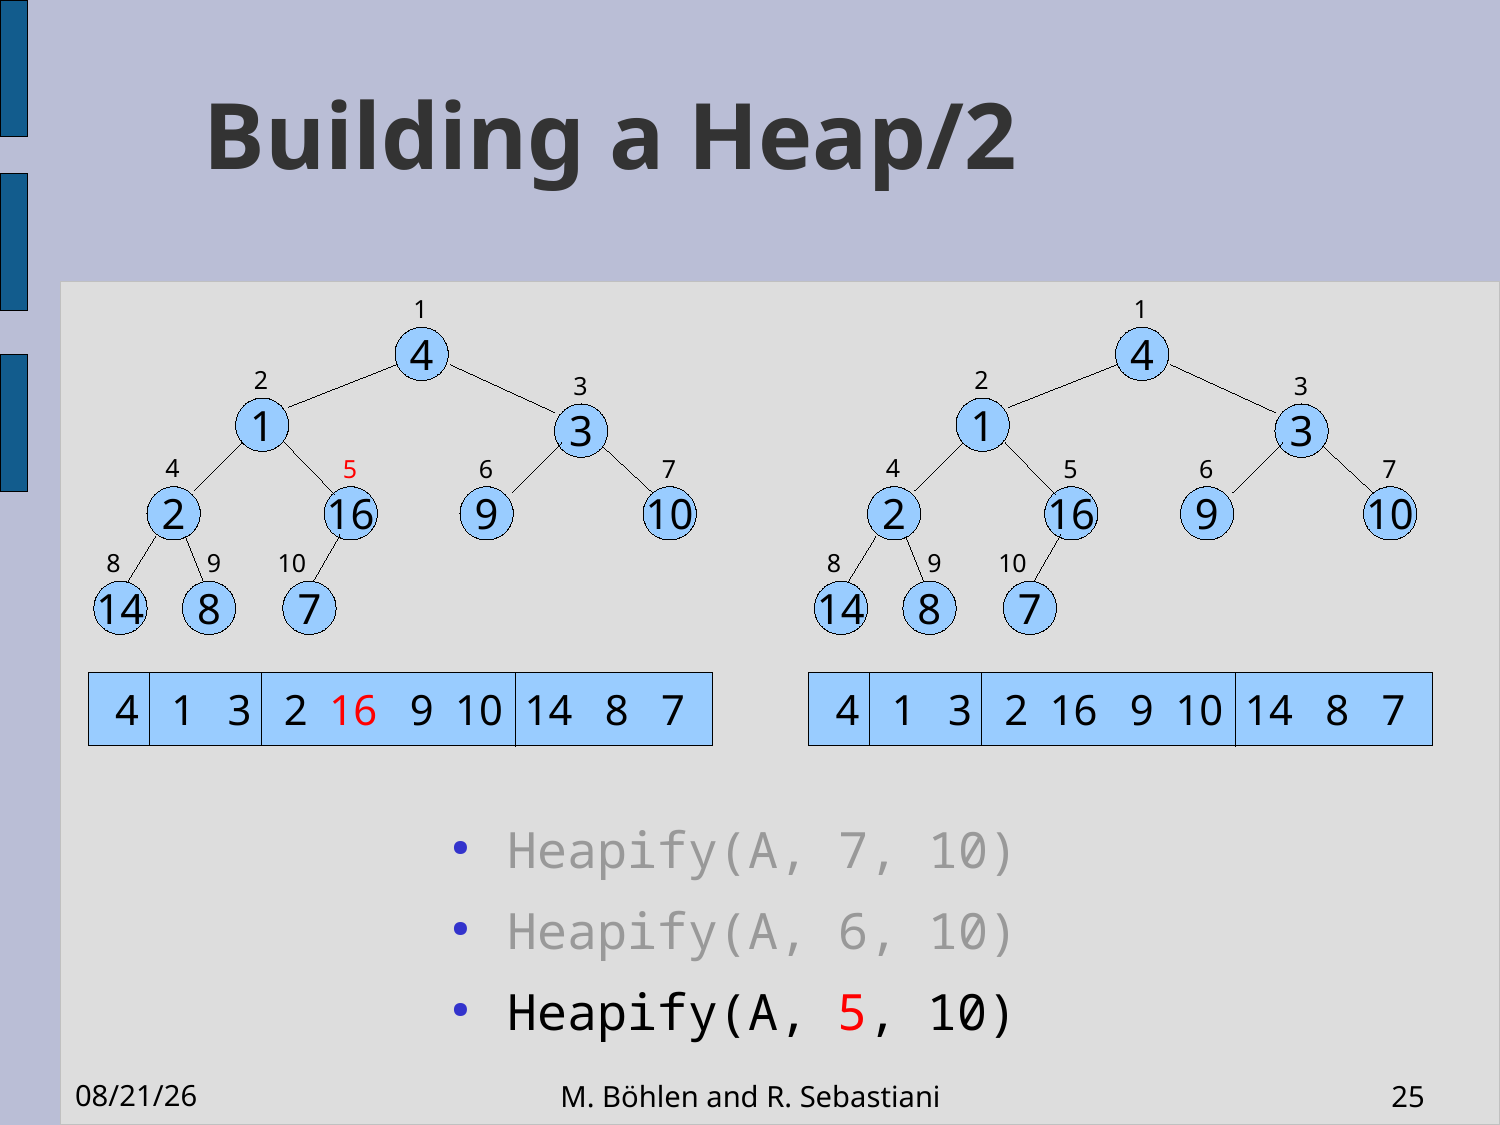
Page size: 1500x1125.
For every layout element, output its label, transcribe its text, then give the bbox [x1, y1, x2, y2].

text_box 2 [146, 489, 201, 540]
text_box 5 [328, 443, 372, 490]
text_box Heapify(A, 7, 10) Heapify(A, 6, 10) Heapify(A, 5, 10) [436, 807, 1060, 1041]
text_box 6 [463, 443, 508, 490]
text_box 4 [395, 330, 449, 381]
text_box 4 1 3 2 16 9 10 14 8 7 [88, 672, 149, 746]
text_box 8 [91, 538, 136, 584]
text_box 9 [459, 490, 514, 540]
text_box 6 [1184, 443, 1229, 490]
text_box 16 [1044, 490, 1098, 540]
text_box 8 [182, 584, 236, 635]
text_box 3 [554, 407, 608, 458]
text_box 3 [1274, 407, 1329, 458]
text_box 9 [1180, 490, 1234, 540]
text_box 7 [1003, 584, 1057, 635]
text_box 10 [983, 538, 1042, 584]
text_box 4 1 3 2 16 9 10 14 8 7 [808, 672, 869, 746]
text_box 4 [1115, 330, 1169, 381]
text_box 2 [867, 489, 921, 540]
text_box 4 [150, 443, 195, 489]
text_box 3 [558, 361, 603, 407]
text_box 7 [282, 583, 337, 635]
text_box 10 [1363, 490, 1417, 540]
text_box 8 [902, 584, 957, 635]
text_box 2 [239, 355, 283, 401]
text_box 4 1 3 2 16 9 10 14 8 7 [982, 672, 1433, 746]
text_box 8 [812, 538, 856, 584]
text_box 2 [959, 355, 1004, 401]
text_box 1 [398, 284, 443, 330]
text_box 4 [871, 443, 915, 489]
text_box 3 [1279, 361, 1323, 407]
text_box 10 [643, 490, 697, 540]
text_box 1 [235, 401, 289, 452]
text_box 4 1 3 2 16 9 10 14 8 7 [870, 672, 981, 746]
title Building a Heap/2 [188, 16, 1468, 205]
text_box 4 1 3 2 16 9 10 14 8 7 [262, 672, 713, 746]
text_box 1 [956, 401, 1010, 452]
text_box 14 [93, 584, 148, 635]
text_box 7 [647, 444, 691, 490]
text_box 9 [192, 538, 236, 584]
text_box 7 [1367, 444, 1412, 490]
text_box 9 [912, 538, 957, 584]
text_box 5 [1048, 443, 1093, 490]
text_box 10 [263, 538, 321, 584]
text_box 14 [814, 584, 868, 635]
text_box 4 1 3 2 16 9 10 14 8 7 [150, 672, 261, 746]
text_box 16 [324, 490, 378, 540]
text_box 1 [1119, 284, 1163, 330]
